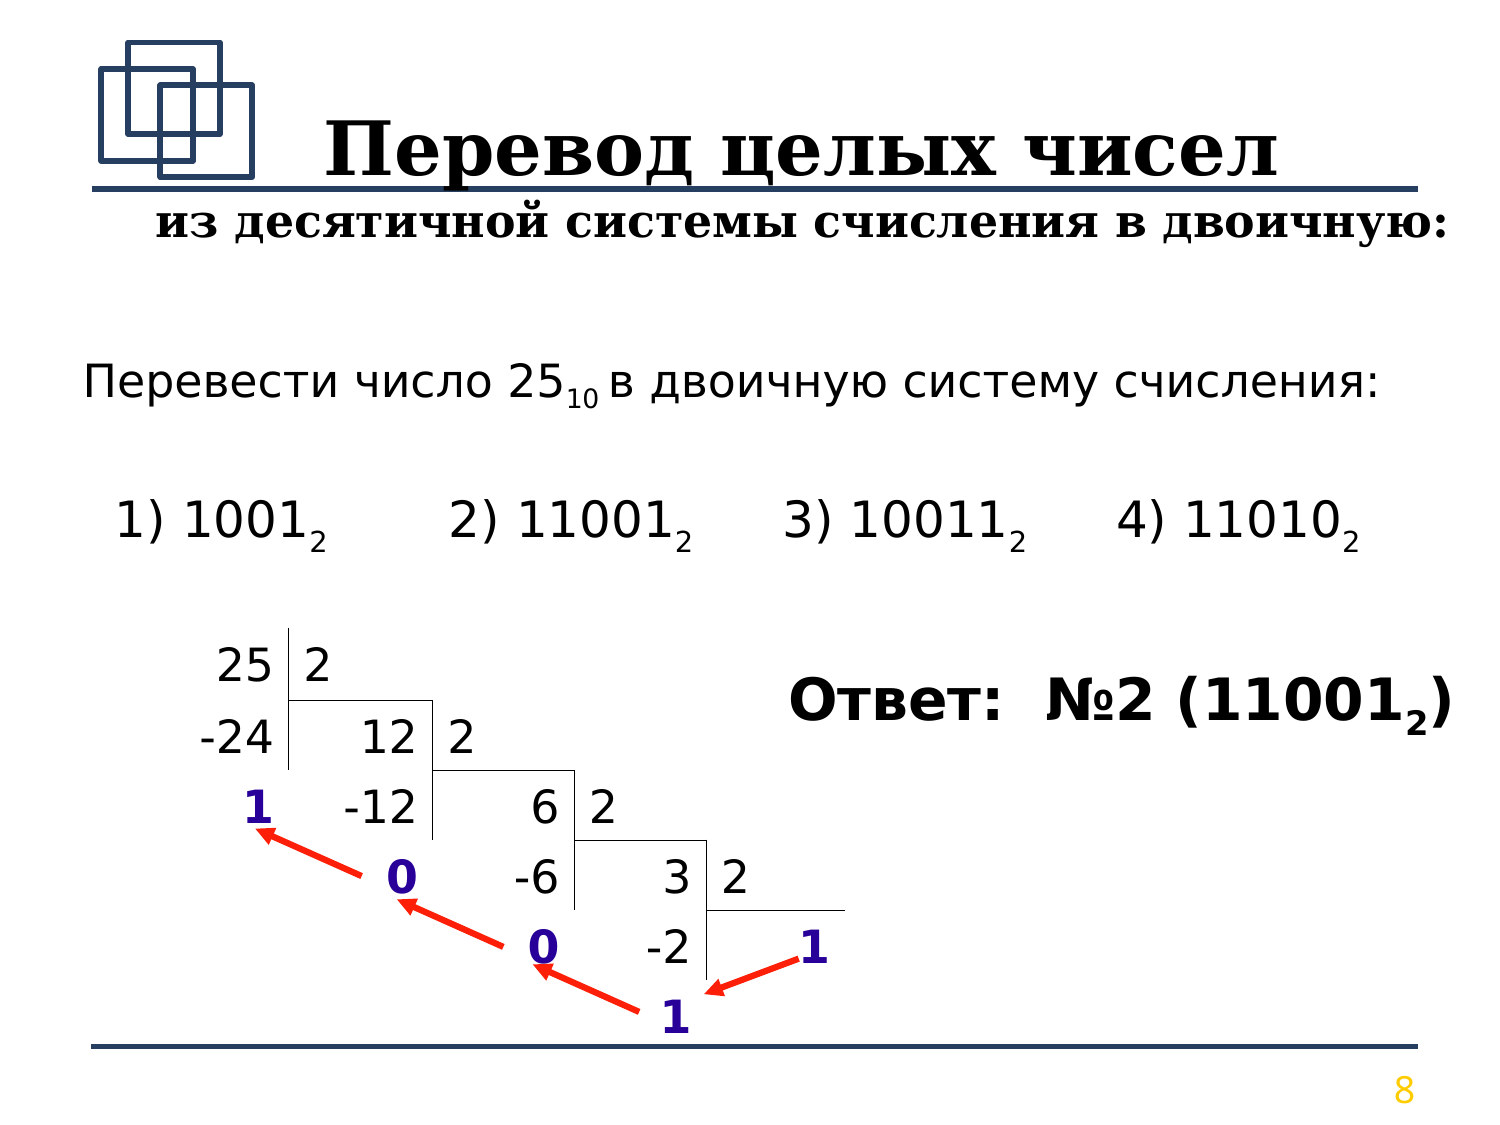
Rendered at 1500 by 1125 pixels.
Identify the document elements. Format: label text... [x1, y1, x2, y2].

text_box Перевести число 2510 в двоичную систему счисления: [53, 343, 1436, 479]
table_cell [706, 980, 845, 1051]
table_cell 0 [289, 840, 433, 910]
table_cell [289, 910, 433, 980]
table_cell [149, 840, 289, 910]
table_cell [433, 980, 574, 1051]
table_cell 6 [433, 771, 574, 840]
table_header 4) 110102 [1101, 480, 1435, 566]
table_cell 2 [707, 840, 845, 910]
table_cell [289, 980, 433, 1051]
table_cell [149, 910, 289, 980]
table_cell -2 [574, 910, 706, 980]
table_cell [706, 700, 845, 770]
table_header 2) 110012 [434, 480, 768, 566]
table_cell 12 [289, 701, 432, 770]
title Перевод целых чисел из десятичной системы счисления в двоичную: [112, 49, 1495, 290]
table_cell [706, 980, 716, 990]
table_cell 0 [433, 910, 574, 980]
table_cell -12 [289, 770, 432, 840]
table_cell 2 [575, 770, 706, 840]
table_cell 1 [149, 770, 289, 840]
table_cell [706, 770, 845, 840]
table_header [706, 628, 845, 700]
table_header 3) 100112 [768, 480, 1101, 566]
text_box Ответ: №2 (110012) [773, 654, 1477, 750]
table_header 25 [149, 628, 288, 700]
table_cell [720, 980, 730, 984]
table_cell 3 [575, 841, 706, 910]
table_cell [149, 980, 289, 1051]
table_cell 1 [574, 980, 706, 1051]
table_cell 0 [538, 935, 548, 958]
table_header [433, 628, 574, 700]
table_header [574, 628, 706, 700]
table_header 2 [289, 628, 433, 700]
table_header 1) 10012 [100, 480, 434, 566]
table_cell 2 [433, 700, 574, 770]
table_cell -6 [433, 840, 574, 910]
table_cell [574, 700, 706, 770]
table_cell 1 [707, 911, 845, 980]
table_cell -24 [149, 700, 288, 770]
